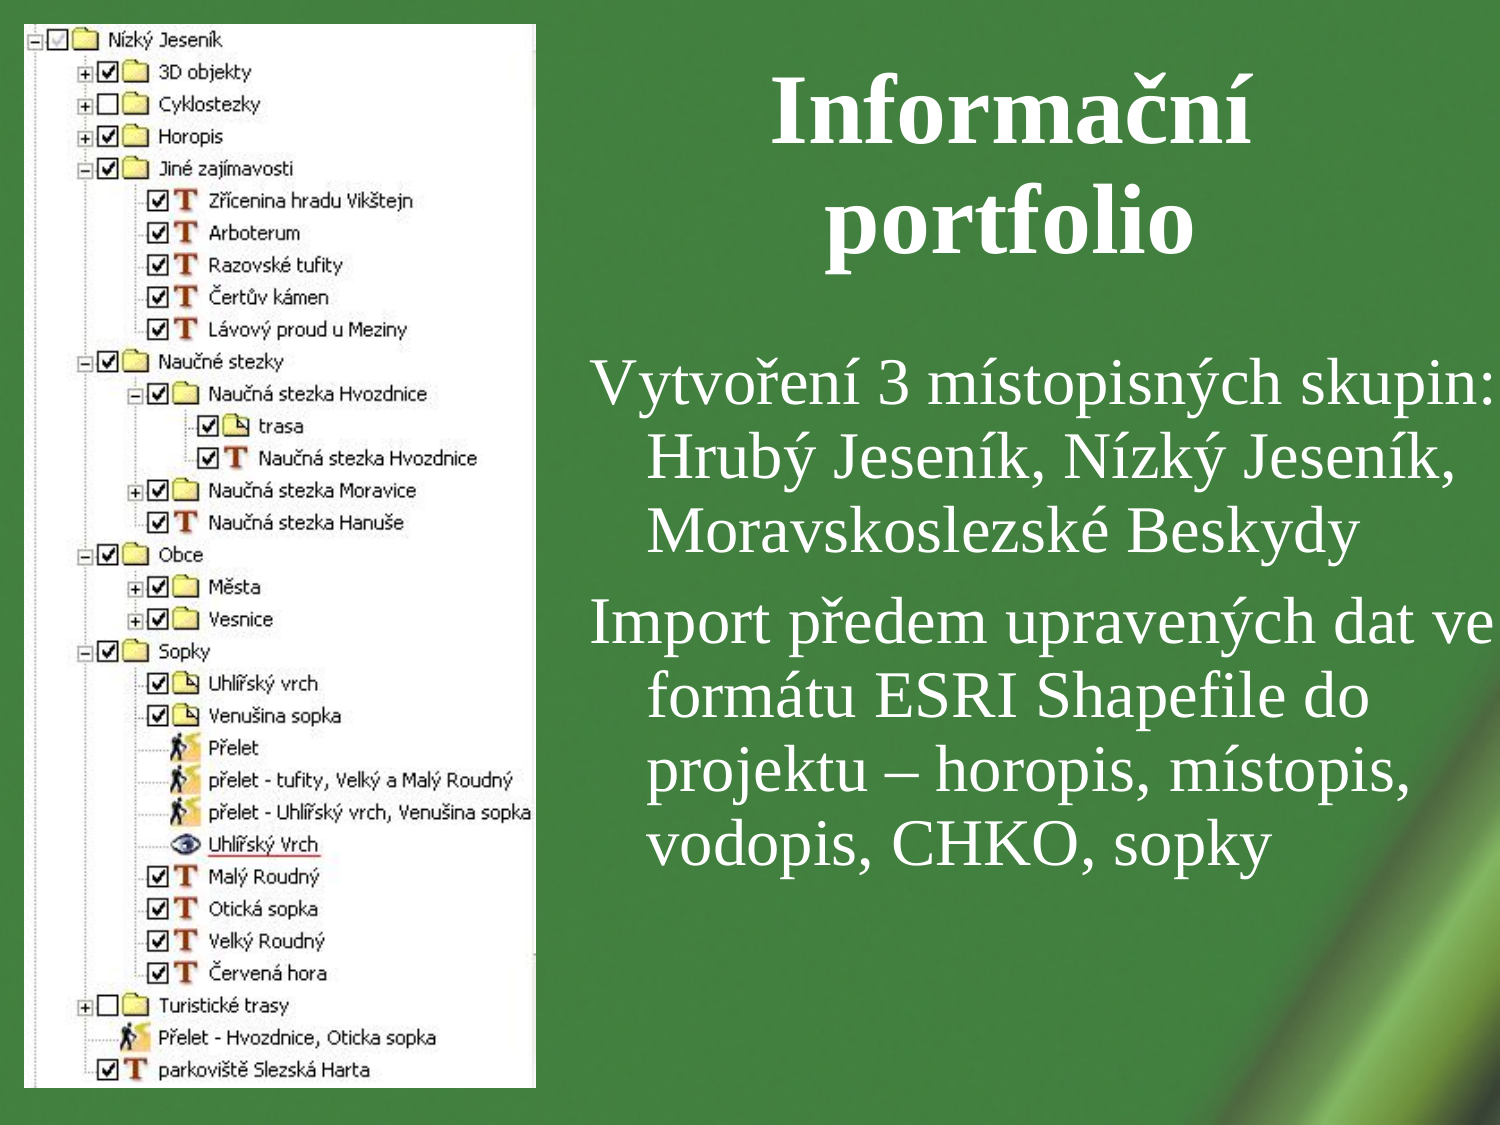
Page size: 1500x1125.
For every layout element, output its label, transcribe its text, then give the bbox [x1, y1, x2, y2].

title Informační portfolio [562, 46, 1459, 284]
list Vytvoření 3 místopisných skupin: Hrubý Jeseník, Nízký Jeseník, Moravskoslezské Beskydy Import předem upravených dat ve formátu ESRI Shapefile do projektu – horopis, místopis, vodopis, CHKO, sopky [574, 337, 1500, 1038]
picture [0, 0, 1500, 1125]
